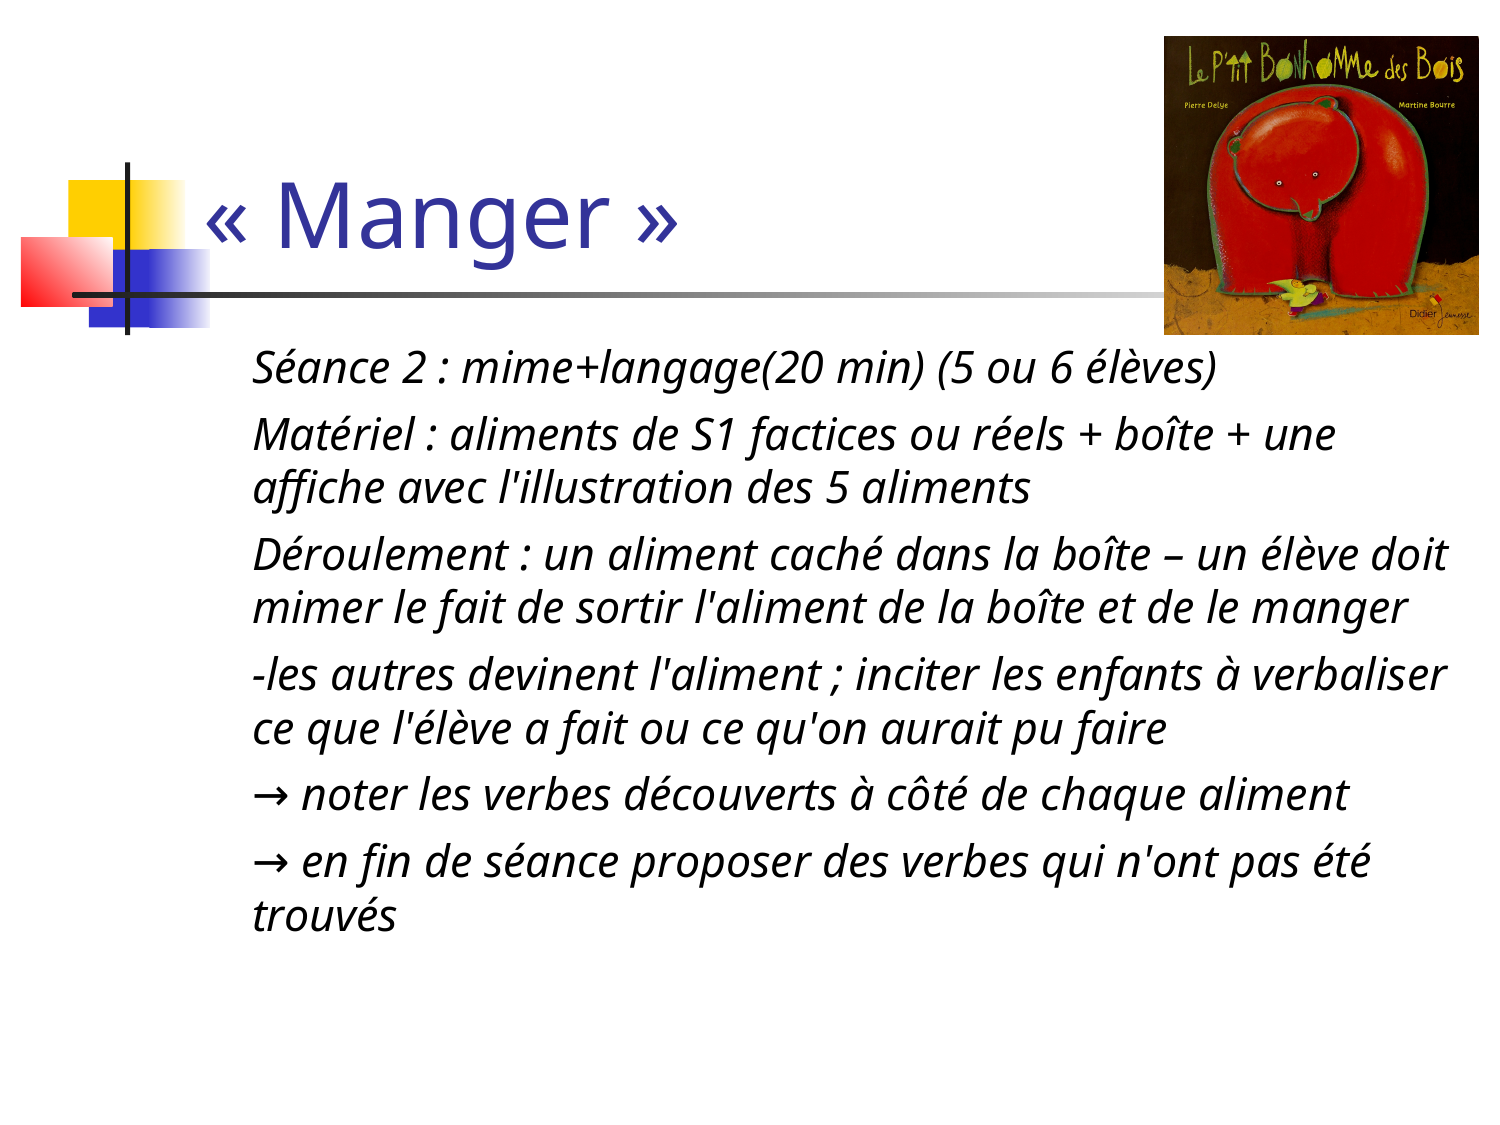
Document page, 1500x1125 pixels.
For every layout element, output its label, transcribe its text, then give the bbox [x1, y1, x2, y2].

title « Manger » [188, 35, 1467, 275]
picture [1164, 36, 1479, 335]
list Séance 2 : mime+langage(20 min) (5 ou 6 élèves) Matériel : aliments de S1 factices ou réels + boîte + une affiche avec l'illustration des 5 aliments Déroulement : un aliment caché dans la boîte – un élève doit mimer le fait de sortir l'aliment de la boîte et de le manger -les autres devinent l'aliment ; inciter les enfants à verbaliser ce que l'élève a fait ou ce qu'on aurait pu faire → noter les verbes découverts à côté de chaque aliment → en fin de séance proposer des verbes qui n'ont pas été trouvés [193, 330, 1469, 1006]
